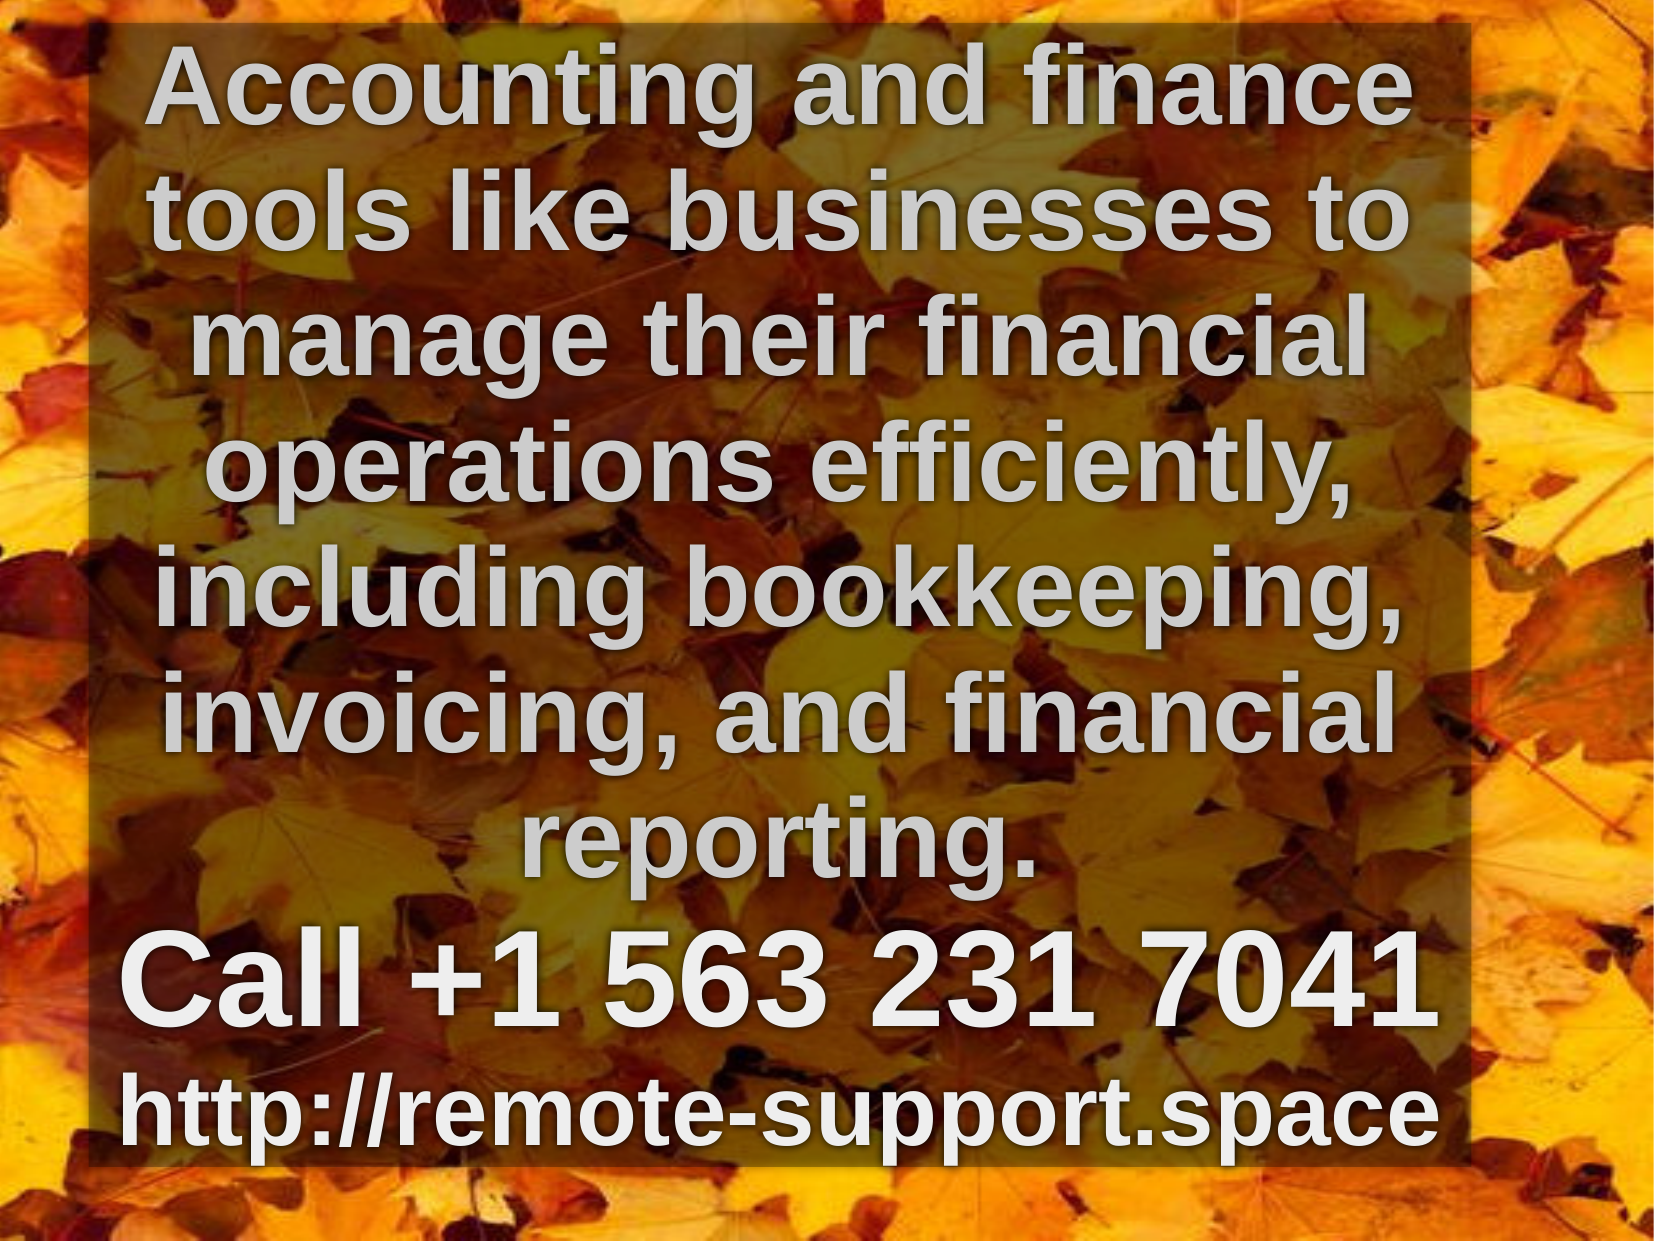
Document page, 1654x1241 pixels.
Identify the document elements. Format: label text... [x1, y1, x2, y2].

text_box Accounting and finance tools like businesses to manage their financial operations efficiently, including bookkeeping, invoicing, and financial reporting. Call +1 563 231 7041 http://remote-support.space [88, 22, 1472, 1167]
picture [0, 0, 1654, 1241]
